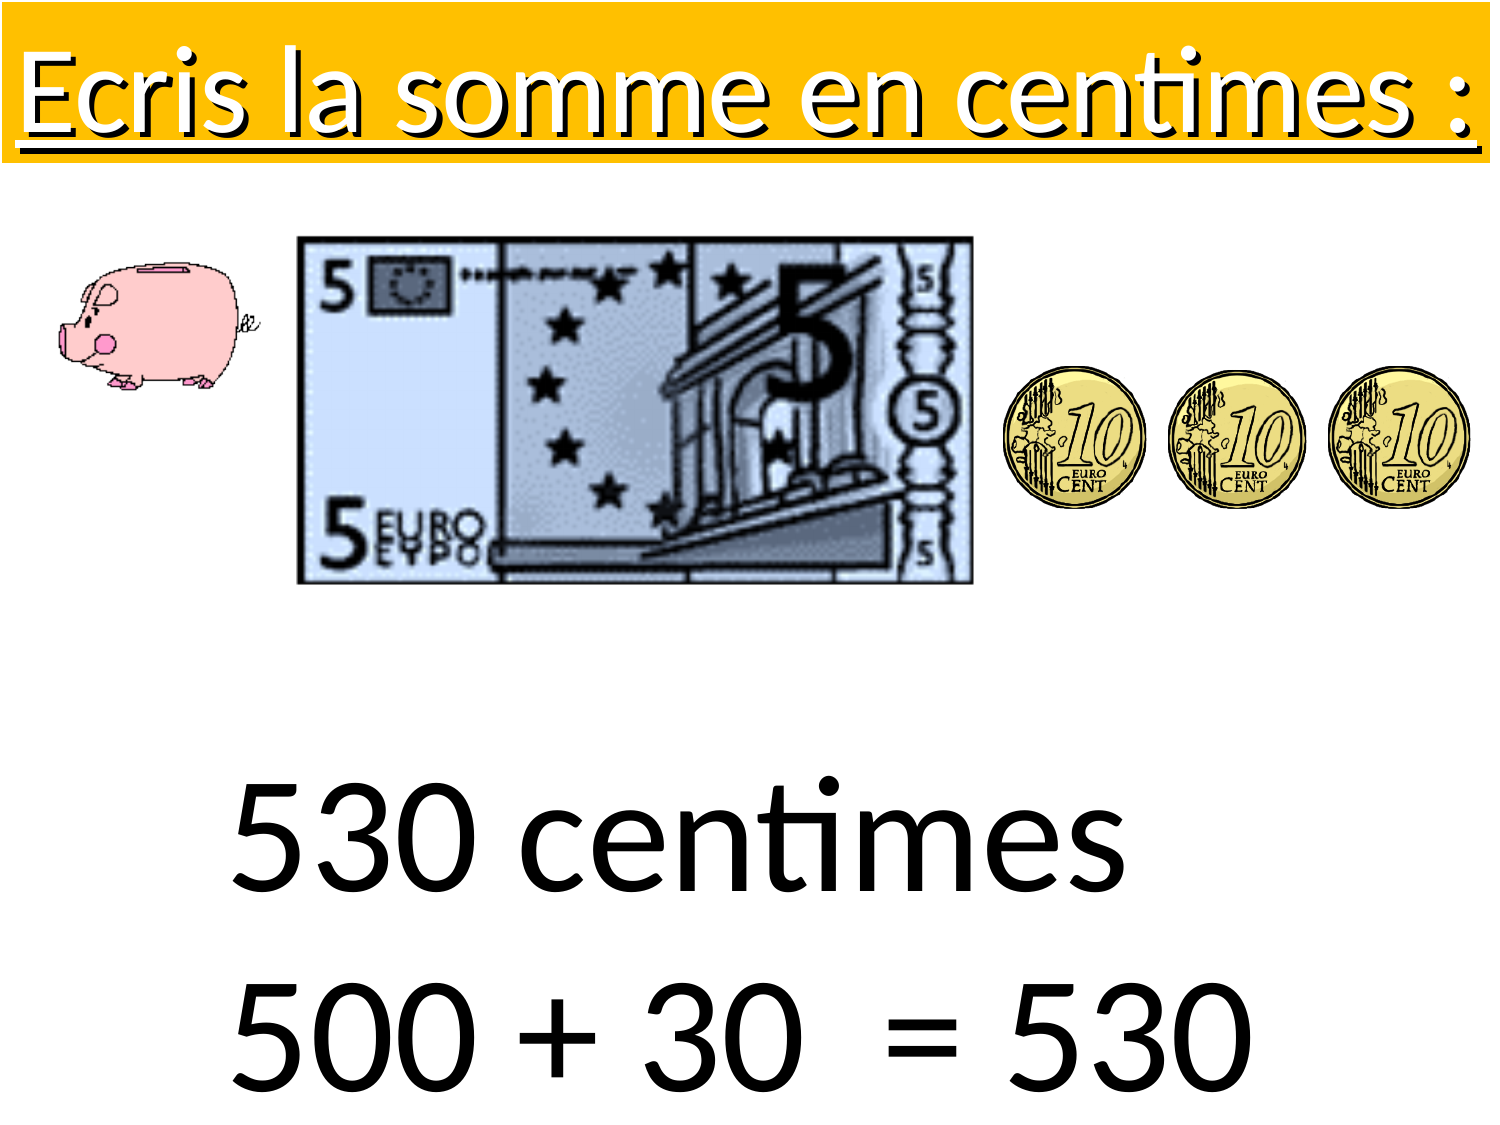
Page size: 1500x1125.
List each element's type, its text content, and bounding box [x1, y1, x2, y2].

picture [296, 235, 974, 585]
text_box 530 centimes 500 + 30 = 530 [211, 717, 1272, 1125]
picture [1168, 369, 1307, 509]
text_box Ecris la somme en centimes : [0, 0, 1492, 165]
picture [32, 151, 283, 394]
picture [1328, 365, 1471, 509]
picture [1003, 365, 1147, 509]
